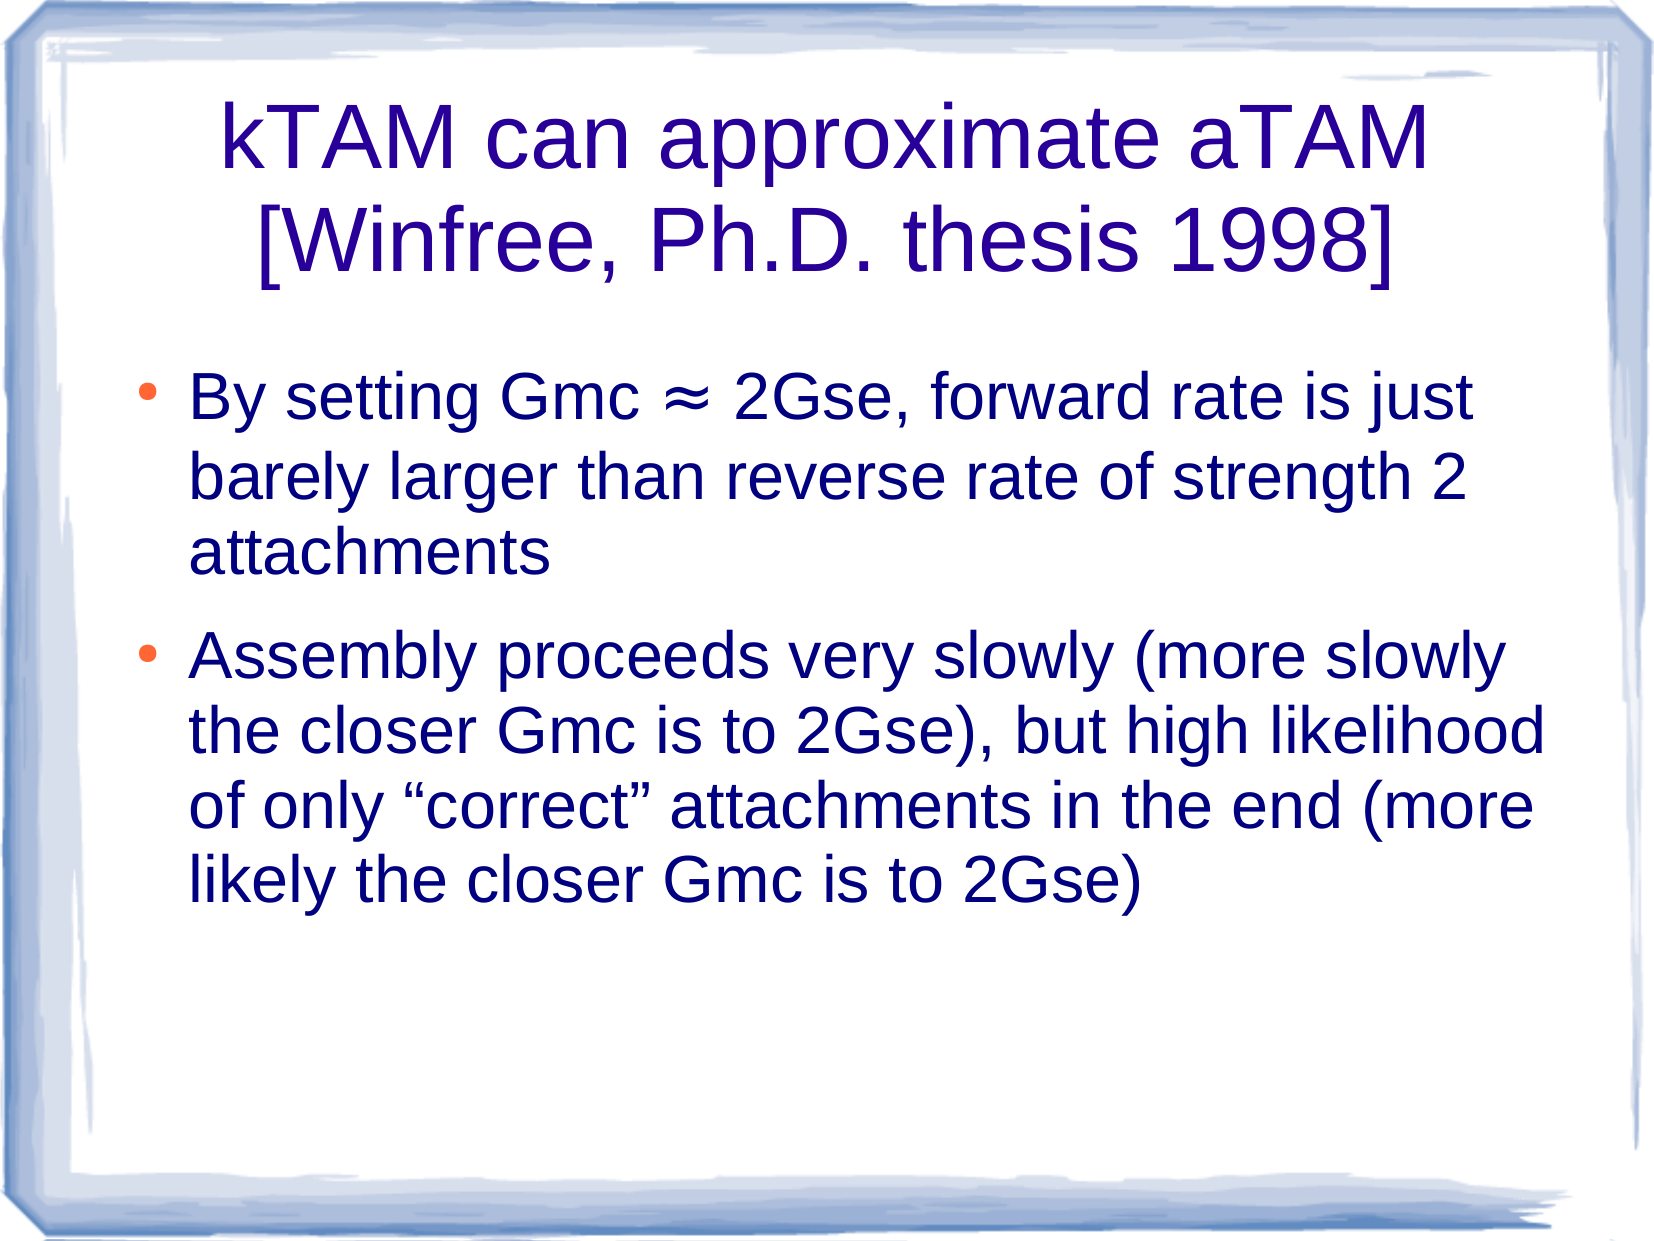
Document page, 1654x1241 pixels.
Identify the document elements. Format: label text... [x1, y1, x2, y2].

title kTAM can approximate aTAM [Winfree, Ph.D. thesis 1998] [82, 84, 1571, 292]
list By setting Gmc ≈ 2Gse, forward rate is just barely larger than reverse rate of strength 2 attachments Assembly proceeds very slowly (more slowly the closer Gmc is to 2Gse), but high likelihood of only “correct” attachments in the end (more likely the closer Gmc is to 2Gse) [118, 348, 1571, 1167]
picture [0, 0, 1654, 1241]
